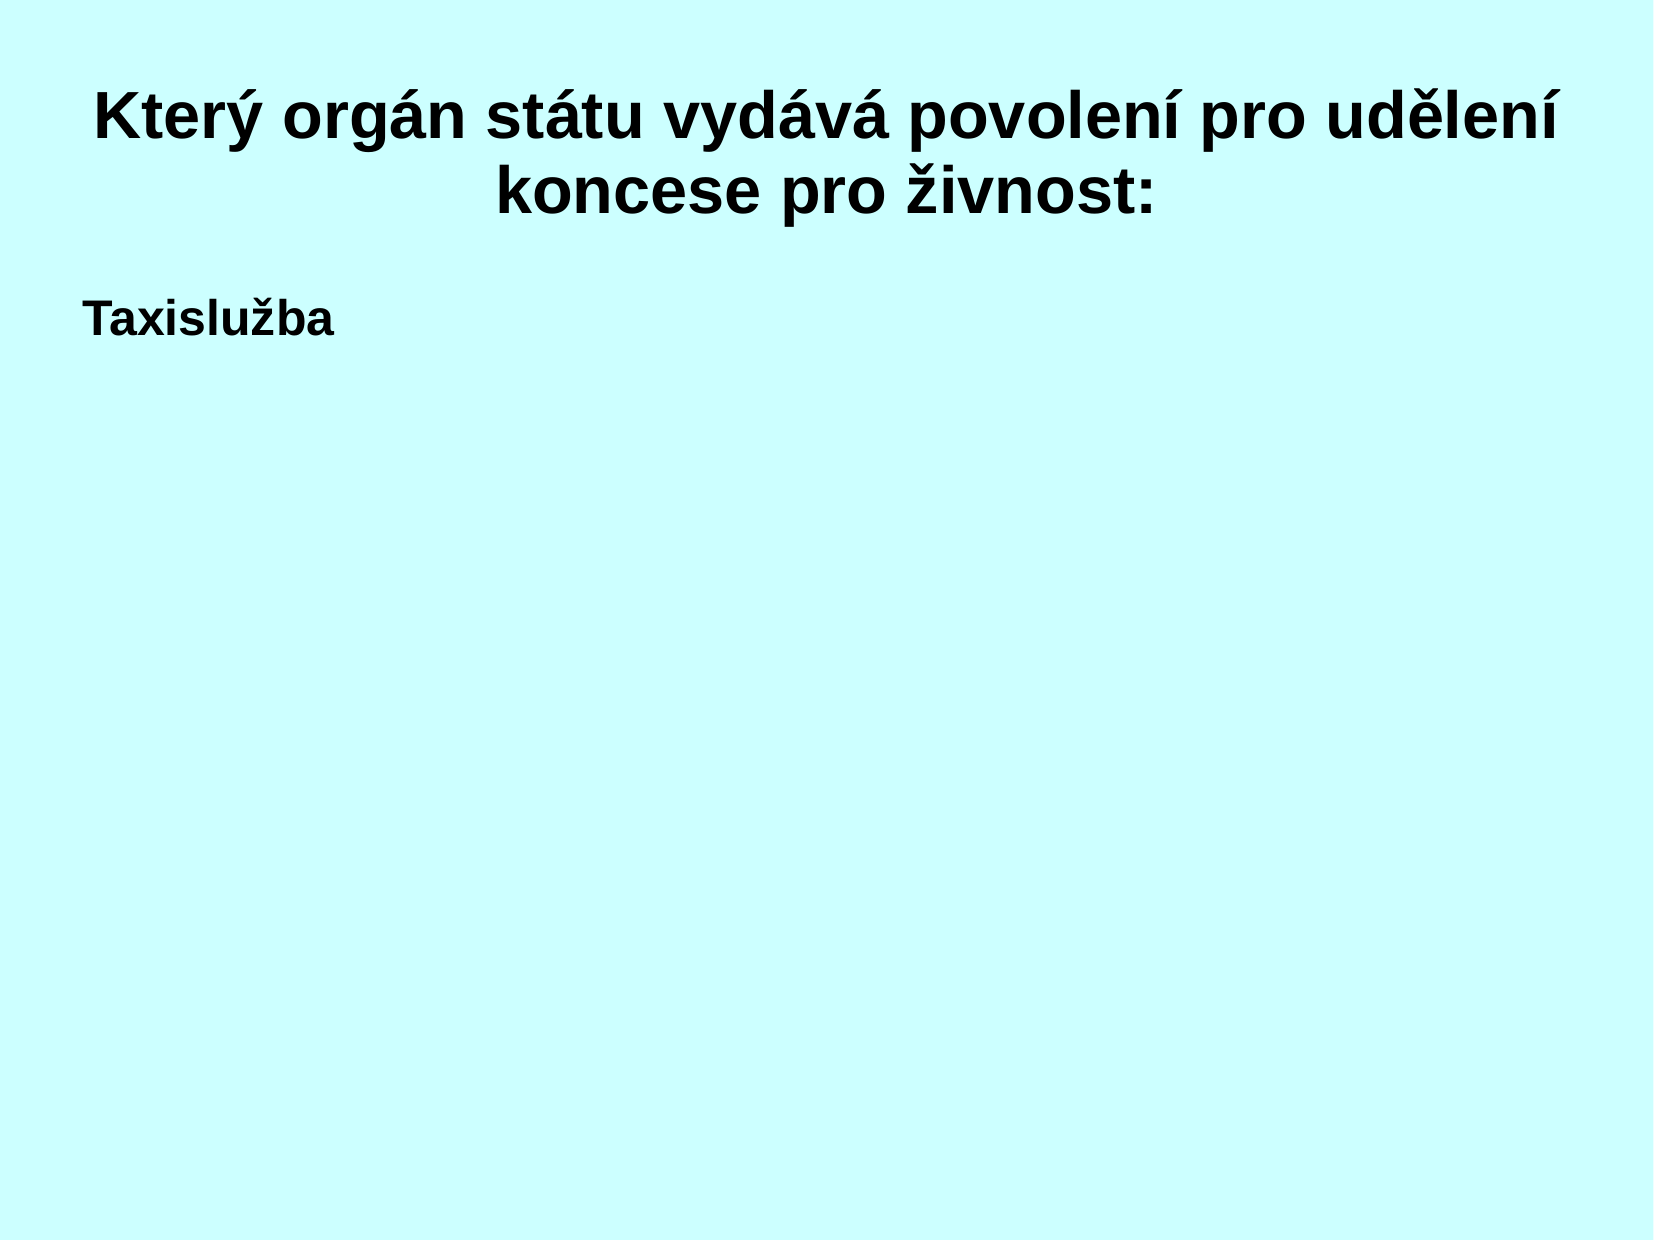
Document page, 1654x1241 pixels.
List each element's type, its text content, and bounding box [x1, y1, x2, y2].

list Taxislužba [82, 290, 1571, 1109]
title Který orgán státu vydává povolení pro udělení koncese pro živnost: [82, 49, 1571, 257]
